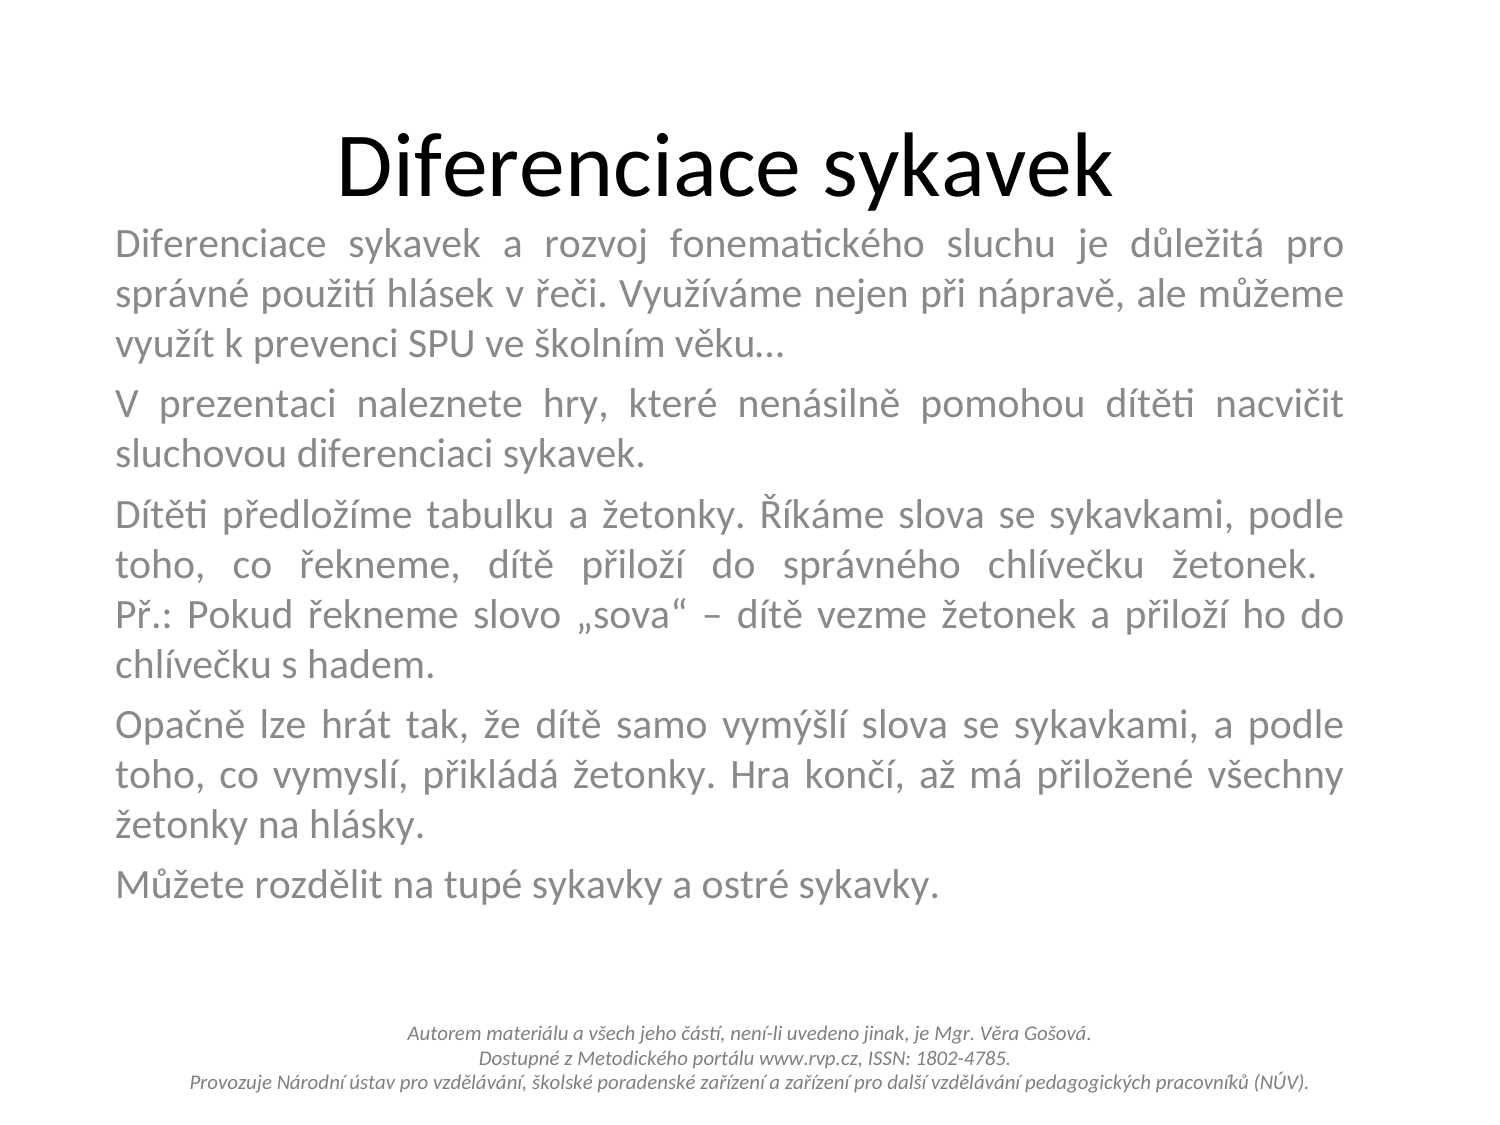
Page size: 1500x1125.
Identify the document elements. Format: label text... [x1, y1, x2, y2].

title Diferenciace sykavek [88, 39, 1364, 281]
text_box Autorem materiálu a všech jeho částí, není-li uvedeno jinak, je Mgr. Věra Gošová. Dostupné z Metodického portálu www.rvp.cz, ISSN: 1802-4785. Provozuje Národní ústav pro vzdělávání, školské poradenské zařízení a zařízení pro další vzdělávání pedagogických pracovníků (NÚV). [0, 1011, 1500, 1102]
text_box Diferenciace sykavek a rozvoj fonematického sluchu je důležitá pro správné použití hlásek v řeči. Využíváme nejen při nápravě, ale můžeme využít k prevenci SPU ve školním věku… V prezentaci naleznete hry, které nenásilně pomohou dítěti nacvičit sluchovou diferenciaci sykavek. Dítěti předložíme tabulku a žetonky. Říkáme slova se sykavkami, podle toho, co řekneme, dítě přiloží do správného chlívečku žetonek. Př.: Pokud řekneme slovo „sova“ – dítě vezme žetonek a přiloží ho do chlívečku s hadem. Opačně lze hrát tak, že dítě samo vymýšlí slova se sykavkami, a podle toho, co vymyslí, přikládá žetonky. Hra končí, až má přiložené všechny žetonky na hlásky. Můžete rozdělit na tupé sykavky a ostré sykavky. [100, 208, 1361, 1000]
